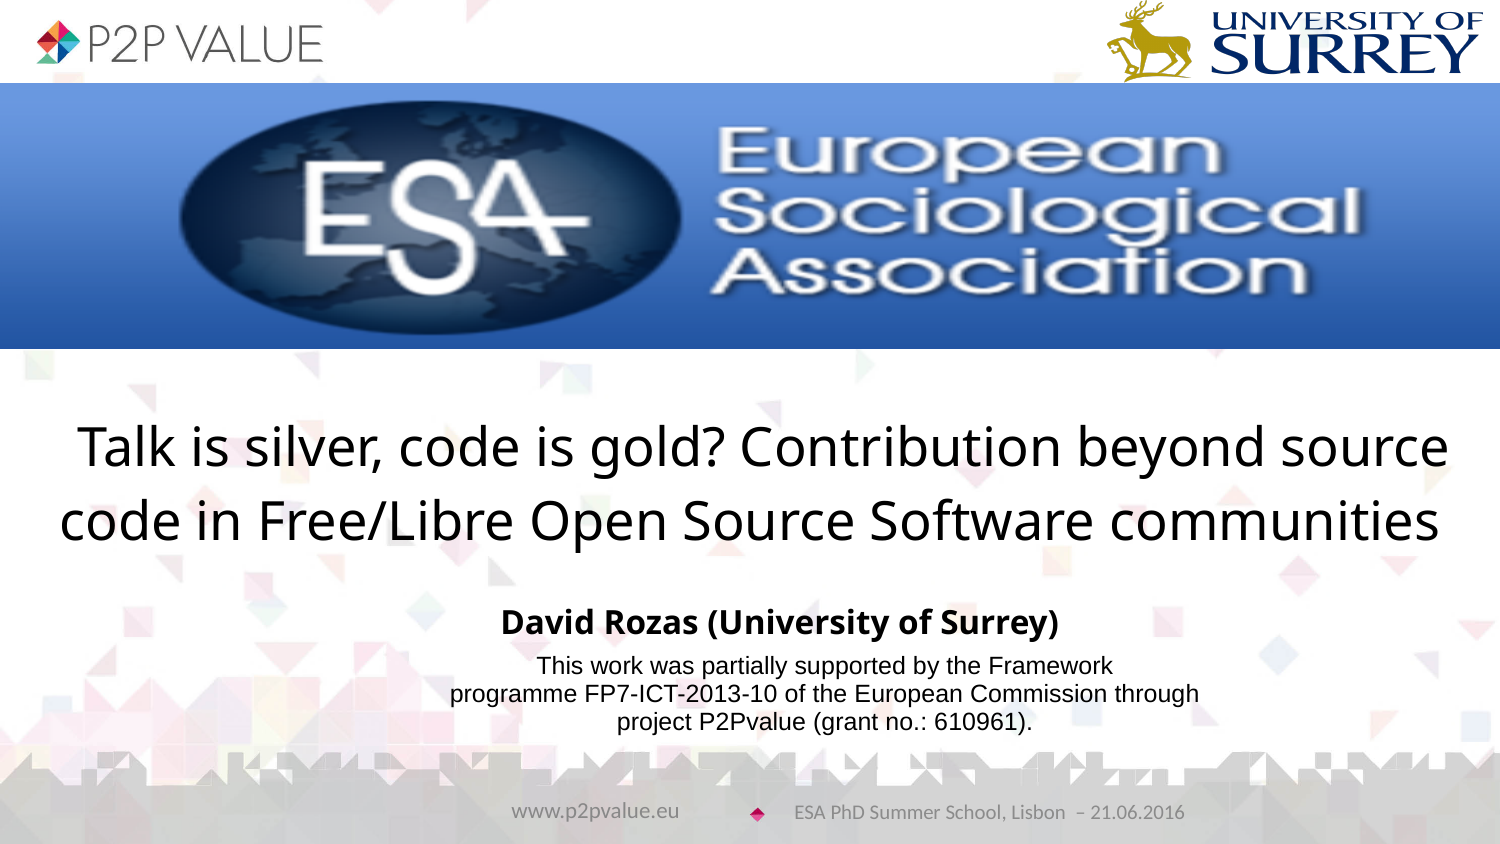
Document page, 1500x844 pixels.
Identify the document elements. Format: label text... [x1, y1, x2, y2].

subtitle David Rozas (University of Surrey) [225, 592, 1336, 713]
title Talk is silver, code is gold? Contribution beyond source code in Free/Libre Open Source Software communities [45, 349, 1471, 617]
text_box ESA PhD Summer School, Lisbon – 21.06.2016 [780, 788, 1474, 834]
text_box www.p2pvalue.eu [505, 789, 724, 829]
text_box This work was partially supported by the Framework programme FP7-ICT-2013-10 of the European Commission through project P2Pvalue (grant no.: 610961). [435, 644, 1231, 825]
picture [0, 0, 1500, 844]
